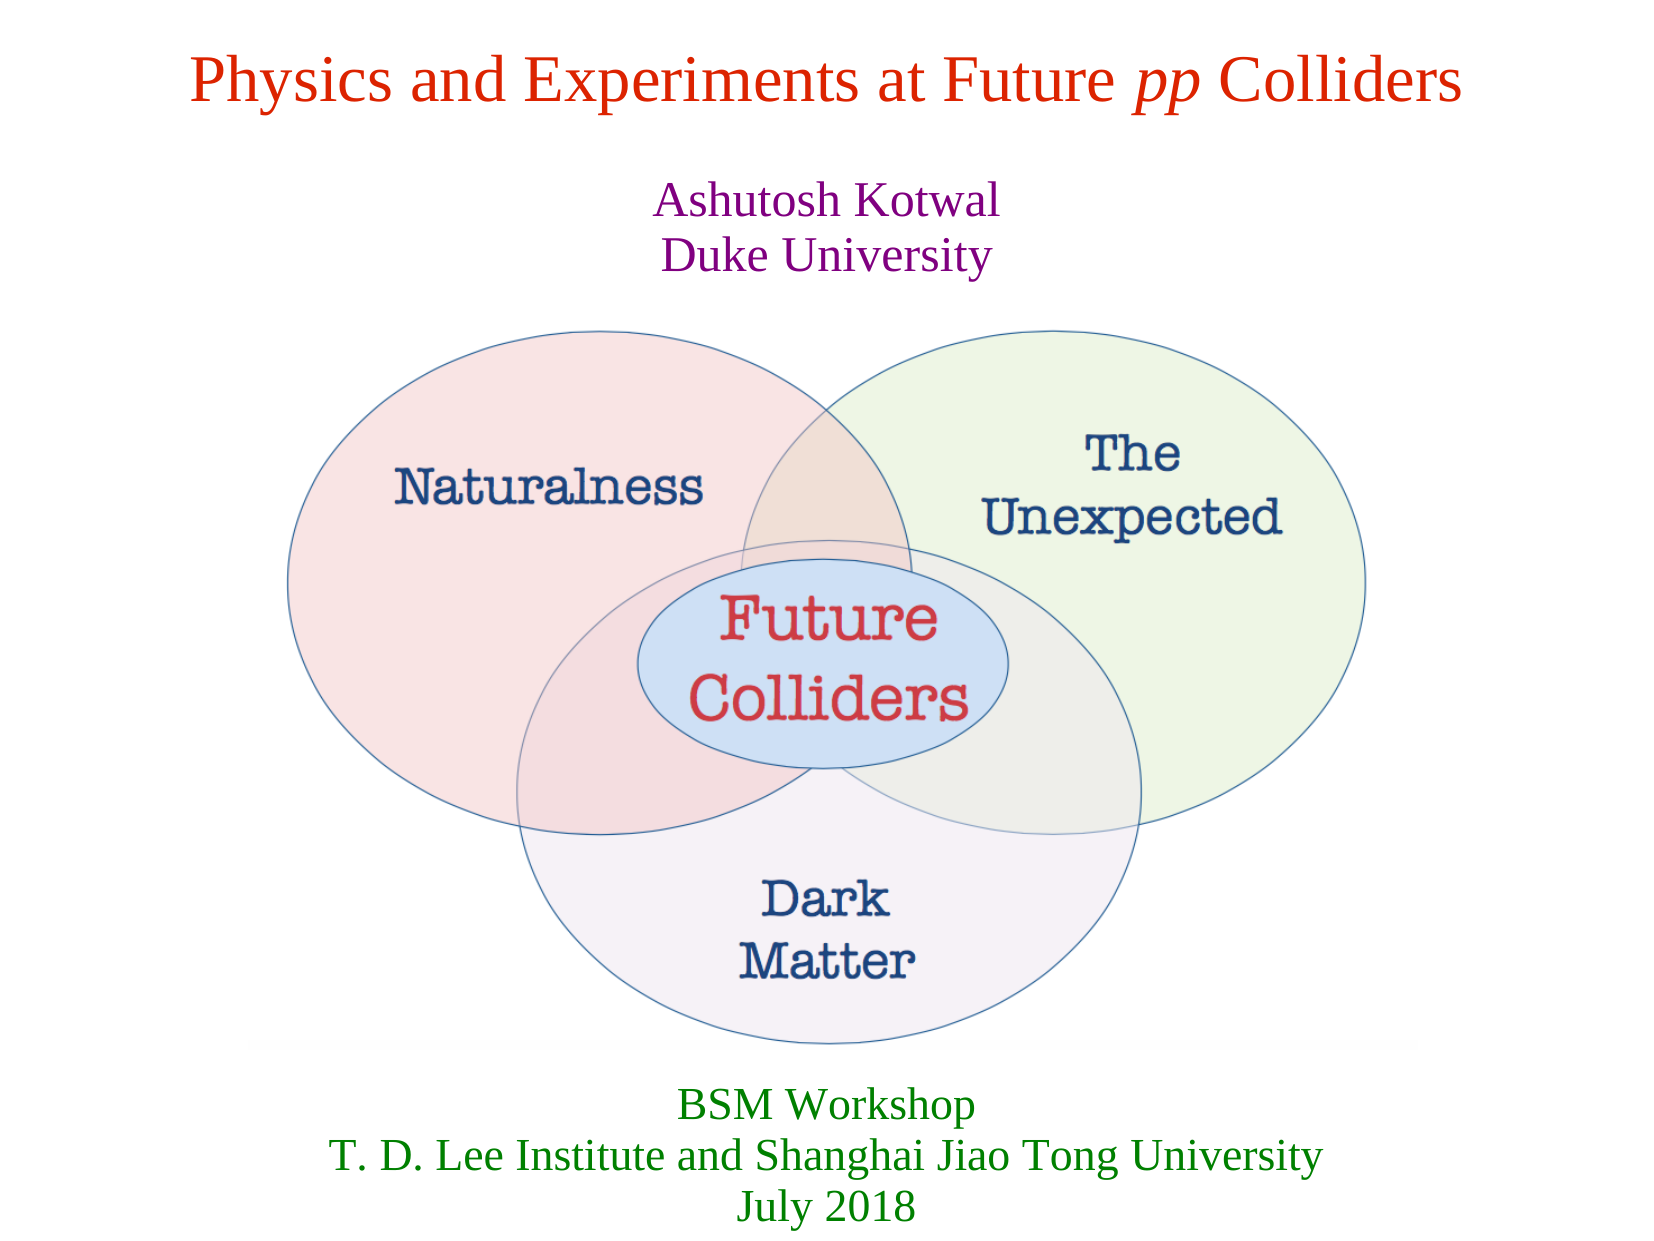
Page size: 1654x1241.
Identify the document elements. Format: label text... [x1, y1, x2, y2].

title BSM Workshop T. D. Lee Institute and Shanghai Jiao Tong University July 2018 [120, 989, 1533, 1241]
title Physics and Experiments at Future pp Colliders Ashutosh Kotwal Duke University [0, 0, 1654, 330]
picture [248, 324, 1418, 1050]
